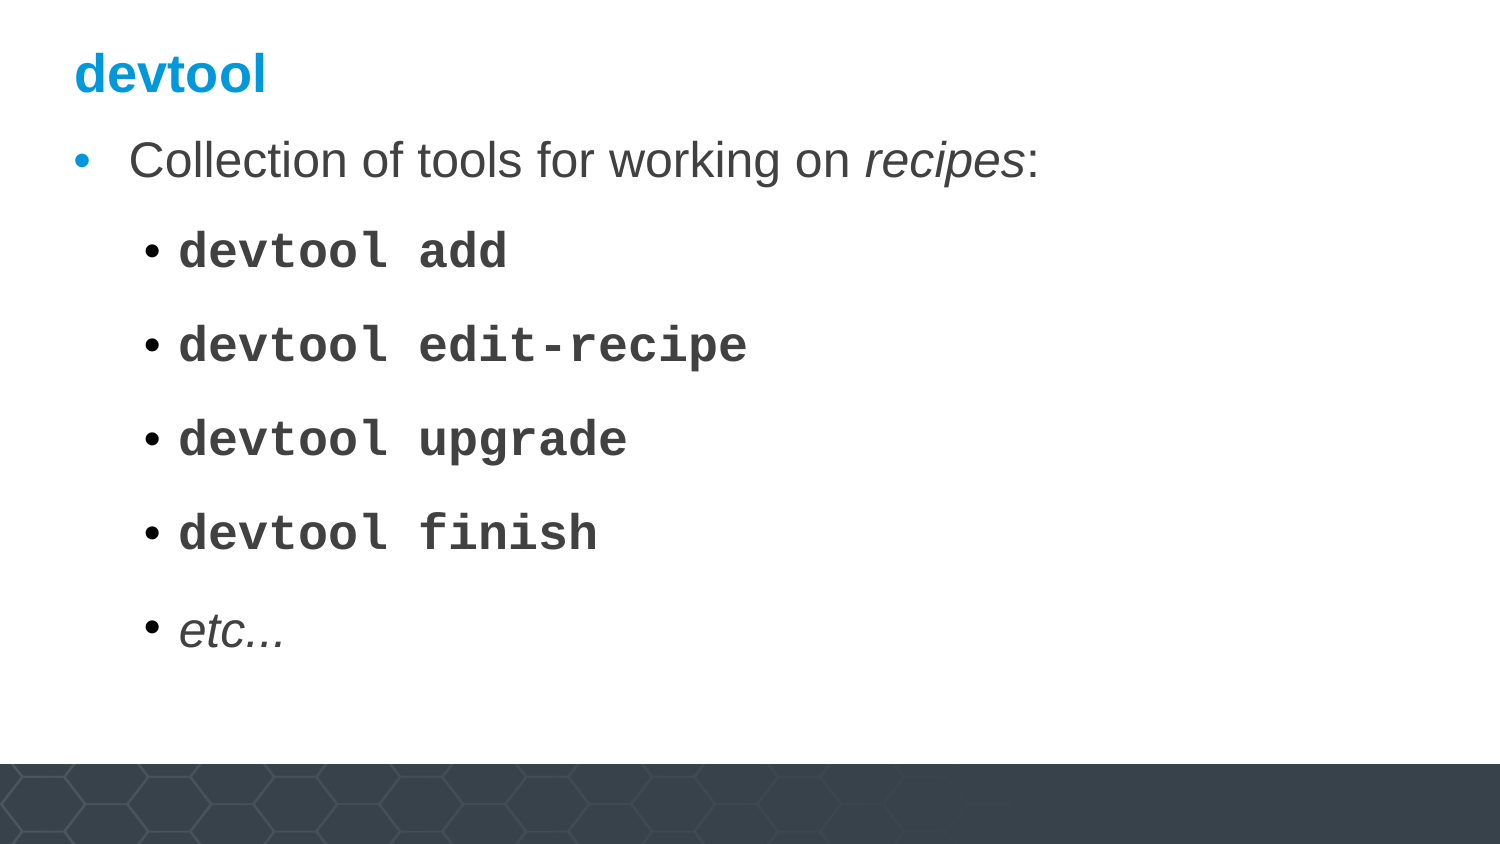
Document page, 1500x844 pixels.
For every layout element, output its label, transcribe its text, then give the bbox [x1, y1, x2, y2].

text_box devtool [74, 50, 1424, 159]
text_box Collection of tools for working on recipes: devtool add devtool edit-recipe devtool upgrade devtool finish etc... [72, 132, 1422, 738]
picture [0, 0, 1500, 844]
